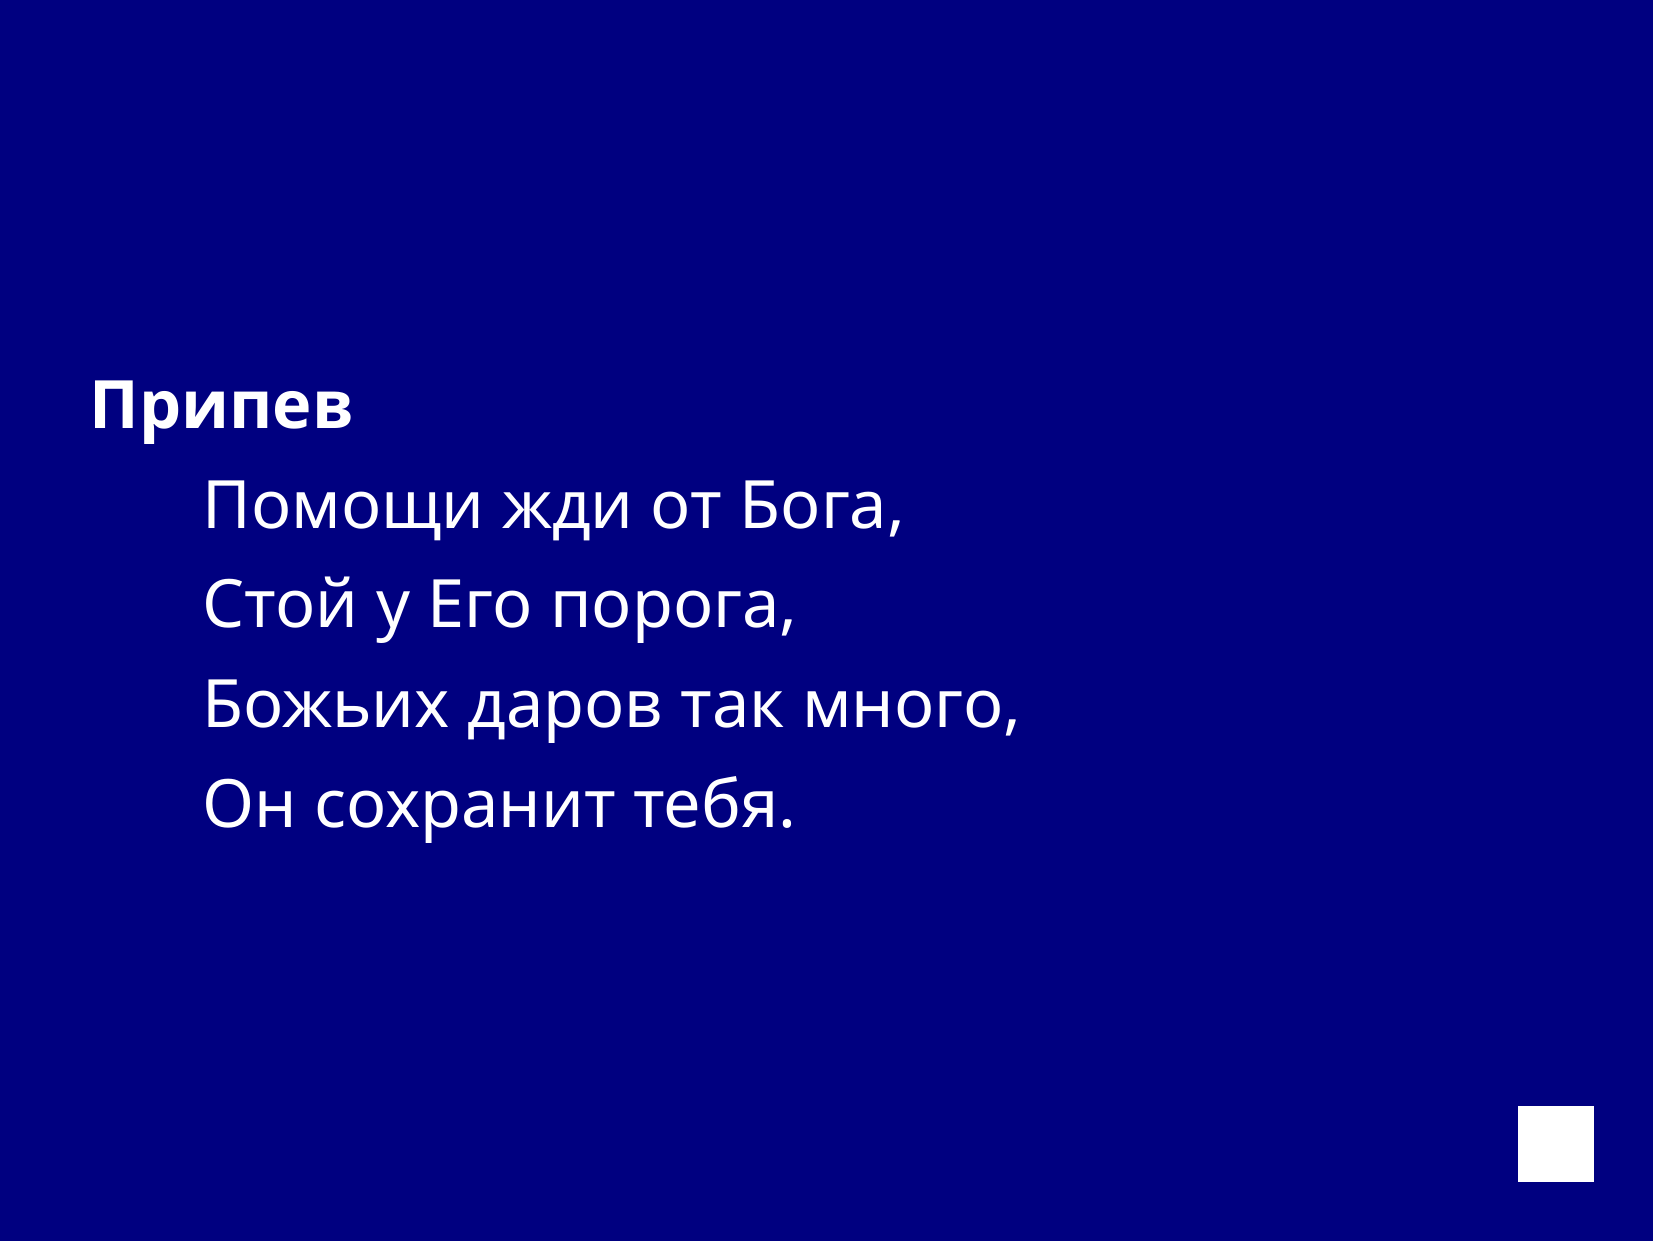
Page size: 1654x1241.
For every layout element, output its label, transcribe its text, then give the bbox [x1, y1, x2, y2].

text_box [1518, 1106, 1594, 1182]
text_box Припев Помощи жди от Бога, Стой у Его порога, Божьих даров так много, Он сохранит тебя. [75, 150, 1576, 1163]
